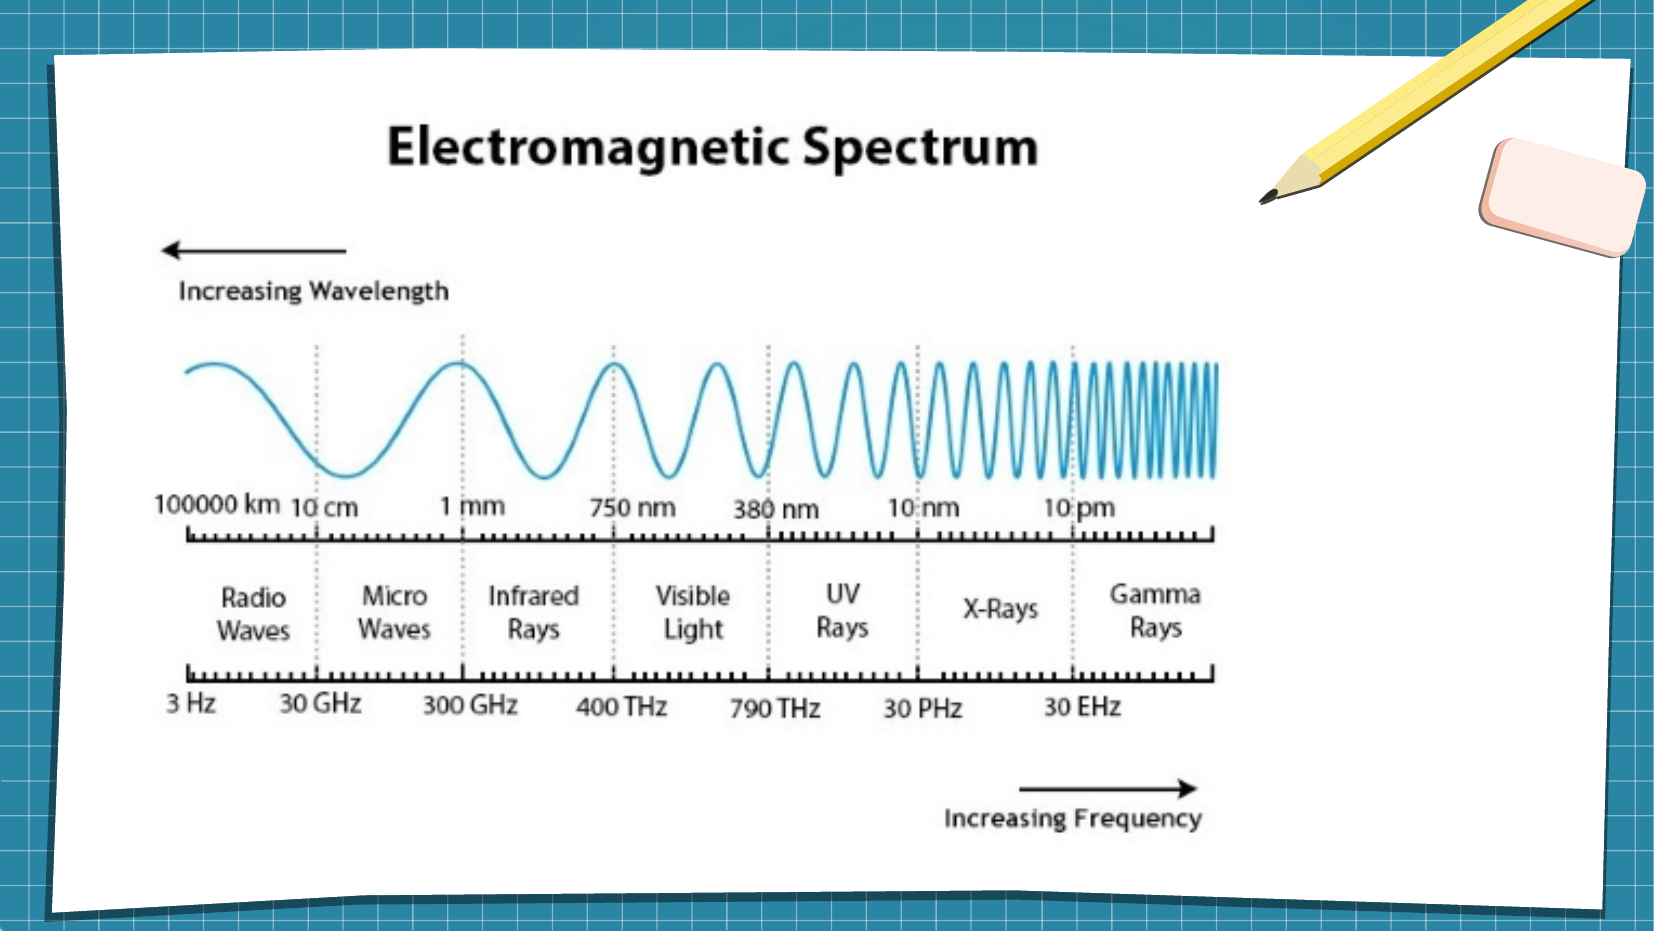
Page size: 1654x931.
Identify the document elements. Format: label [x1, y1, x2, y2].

picture [150, 112, 1232, 846]
